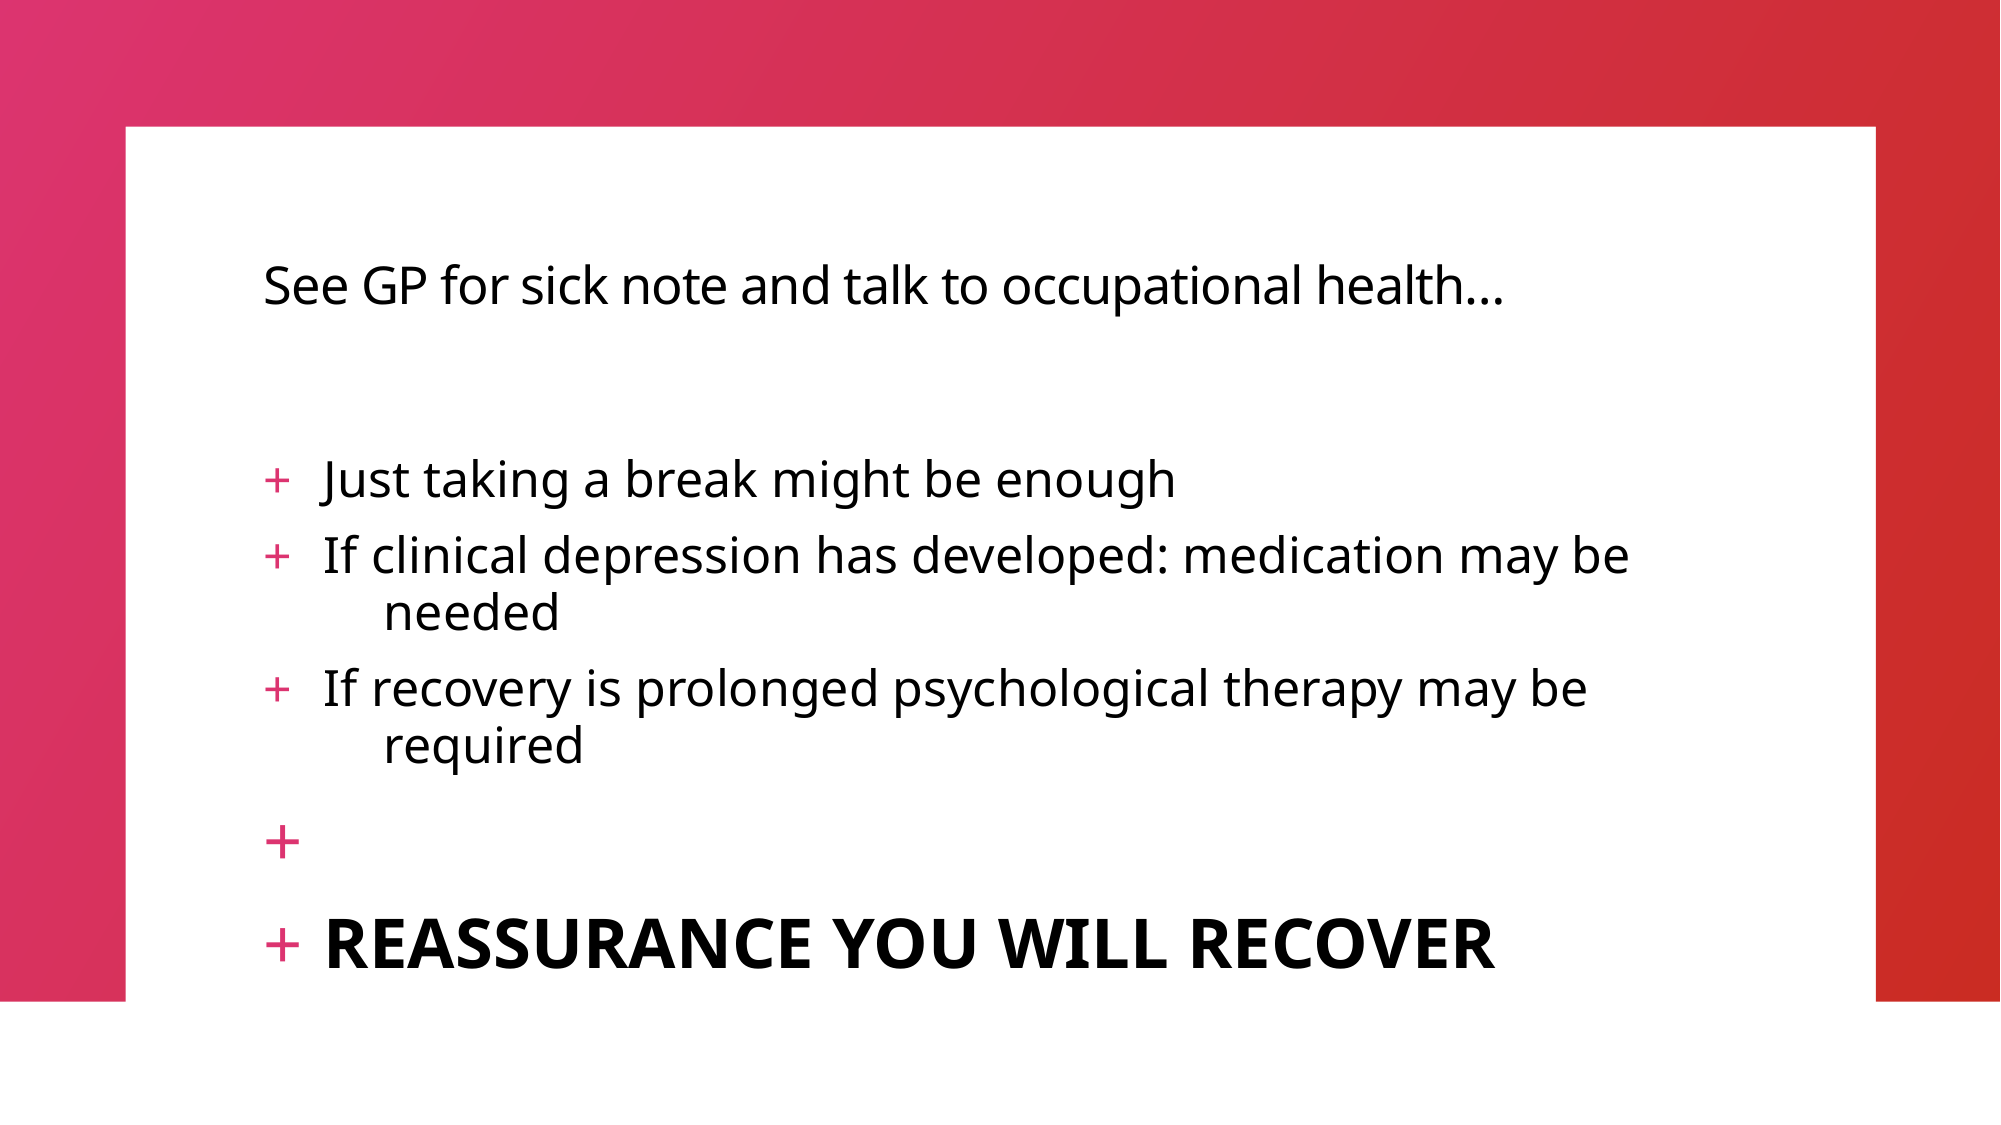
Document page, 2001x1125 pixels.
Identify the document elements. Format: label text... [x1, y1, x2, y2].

list Just taking a break might be enough If clinical depression has developed: medication may be needed If recovery is prolonged psychological therapy may be required REASSURANCE YOU WILL RECOVER [248, 444, 1749, 1001]
title See GP for sick note and talk to occupational health… [248, 248, 1749, 355]
